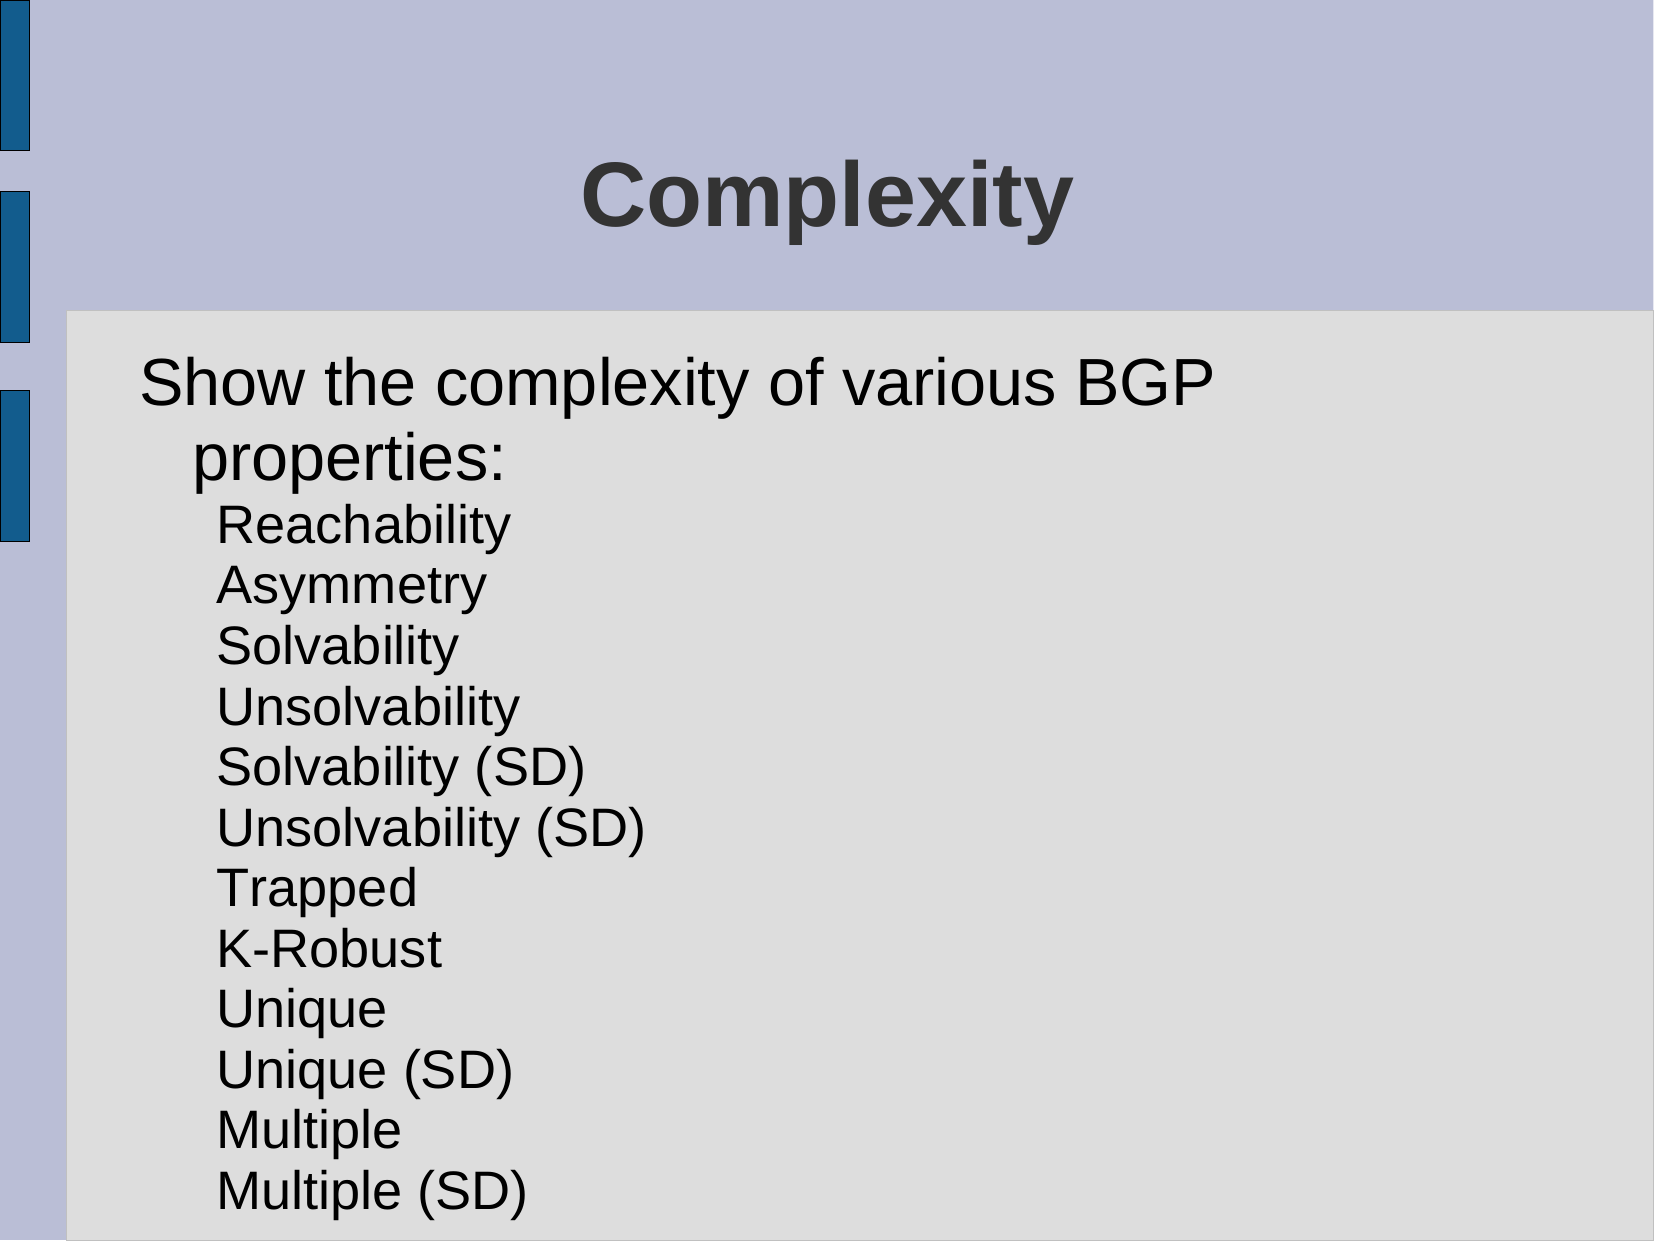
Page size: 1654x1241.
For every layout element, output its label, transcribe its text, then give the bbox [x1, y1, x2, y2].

title Complexity [121, 91, 1534, 299]
list Show the complexity of various BGP properties: Reachability Asymmetry Solvability Unsolvability Solvability (SD) Unsolvability (SD) Trapped K-Robust Unique Unique (SD) Multiple Multiple (SD) [121, 344, 1534, 1221]
